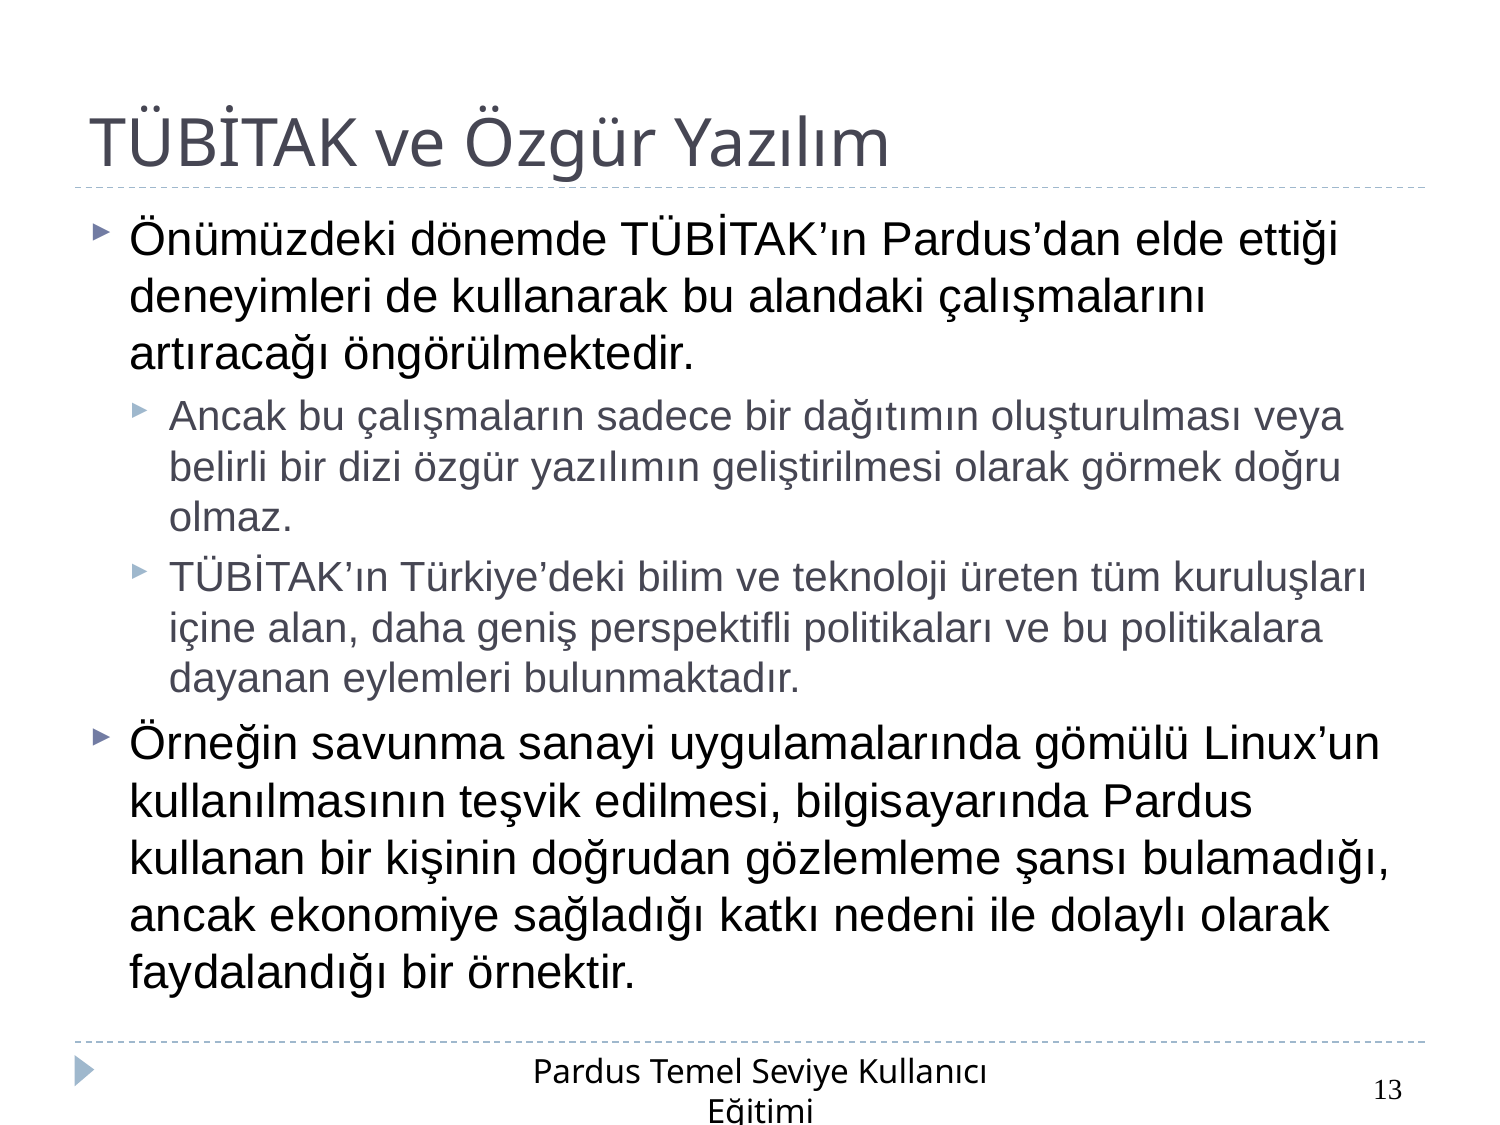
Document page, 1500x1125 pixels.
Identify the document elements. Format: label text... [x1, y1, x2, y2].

list Önümüzdeki dönemde TÜBİTAK’ın Pardus’dan elde ettiği deneyimleri de kullanarak bu alandaki çalışmalarını artıracağı öngörülmektedir. Ancak bu çalışmaların sadece bir dağıtımın oluşturulması veya belirli bir dizi özgür yazılımın geliştirilmesi olarak görmek doğru olmaz. TÜBİTAK’ın Türkiye’deki bilim ve teknoloji üreten tüm kuruluşları içine alan, daha geniş perspektifli politikaları ve bu politikalara dayanan eylemleri bulunmaktadır. Örneğin savunma sanayi uygulamalarında gömülü Linux’un kullanılmasının teşvik edilmesi, bilgisayarında Pardus kullanan bir kişinin doğrudan gözlemleme şansı bulamadığı, ancak ekonomiye sağladığı katkı nedeni ile dolaylı olarak faydalandığı bir örnektir. [75, 200, 1425, 1010]
title TÜBİTAK ve Özgür Yazılım [75, 24, 1425, 188]
